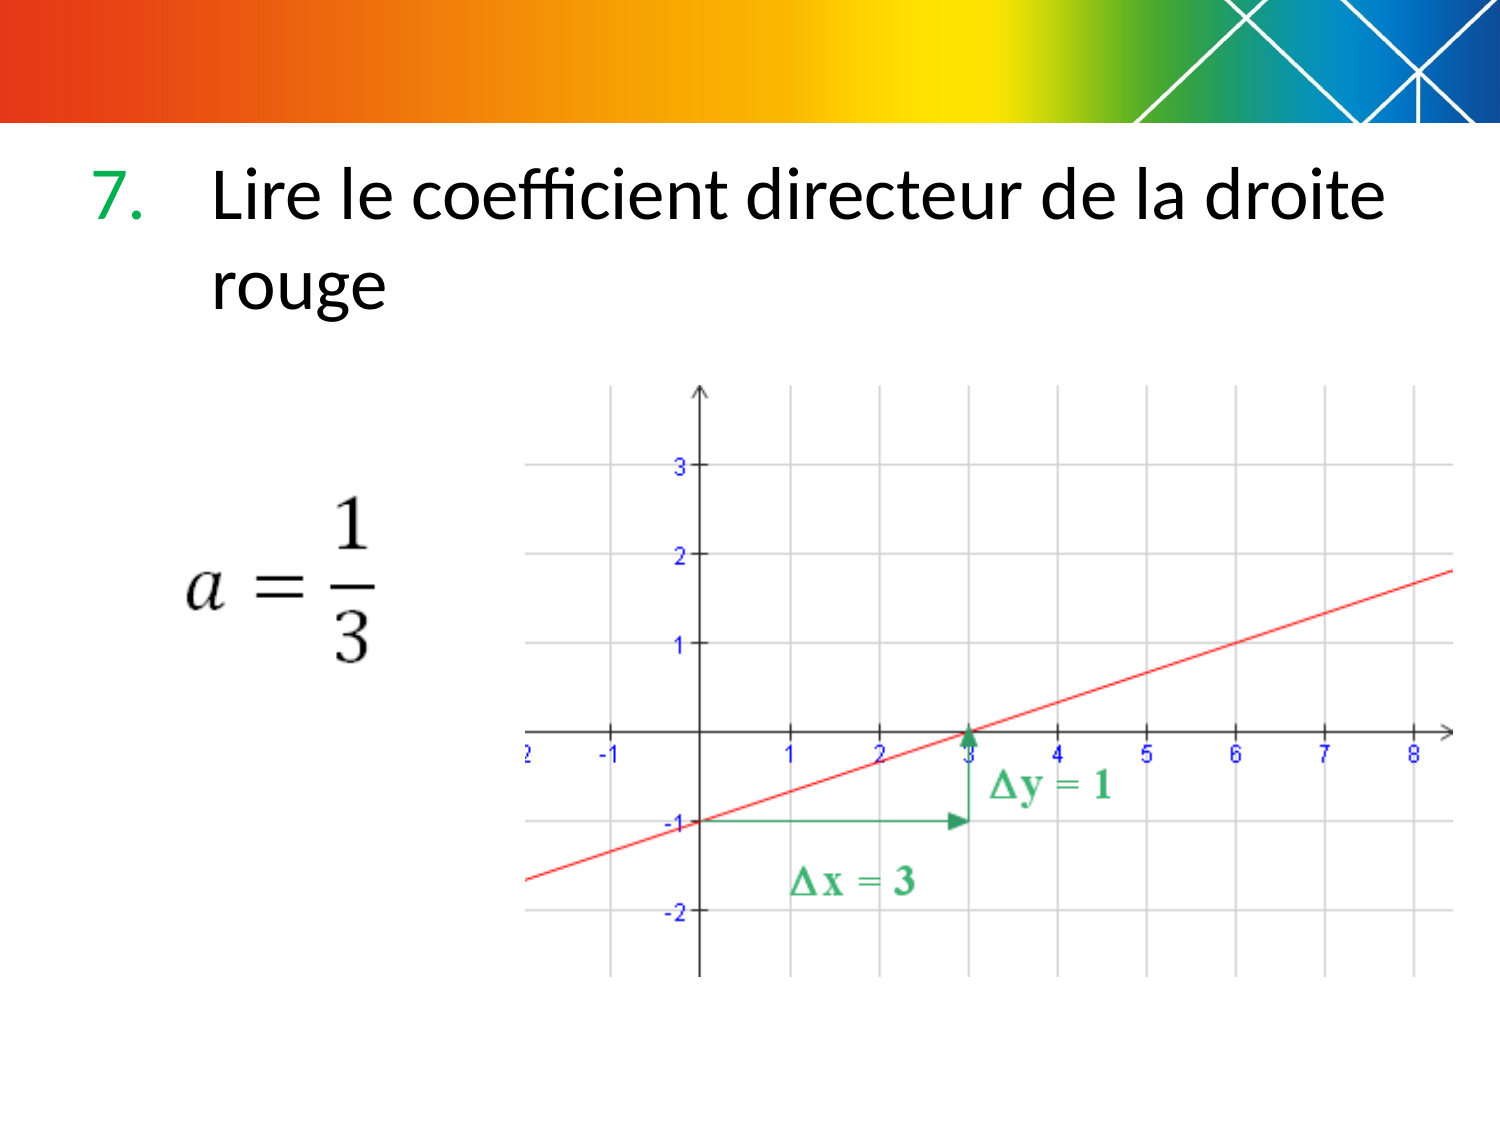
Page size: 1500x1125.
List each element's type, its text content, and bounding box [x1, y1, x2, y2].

title Lire le coefficient directeur de la droite rouge [75, 136, 1426, 332]
picture [0, 0, 1359, 123]
picture [1340, 0, 1500, 123]
picture [525, 385, 1453, 977]
picture [76, 467, 470, 693]
